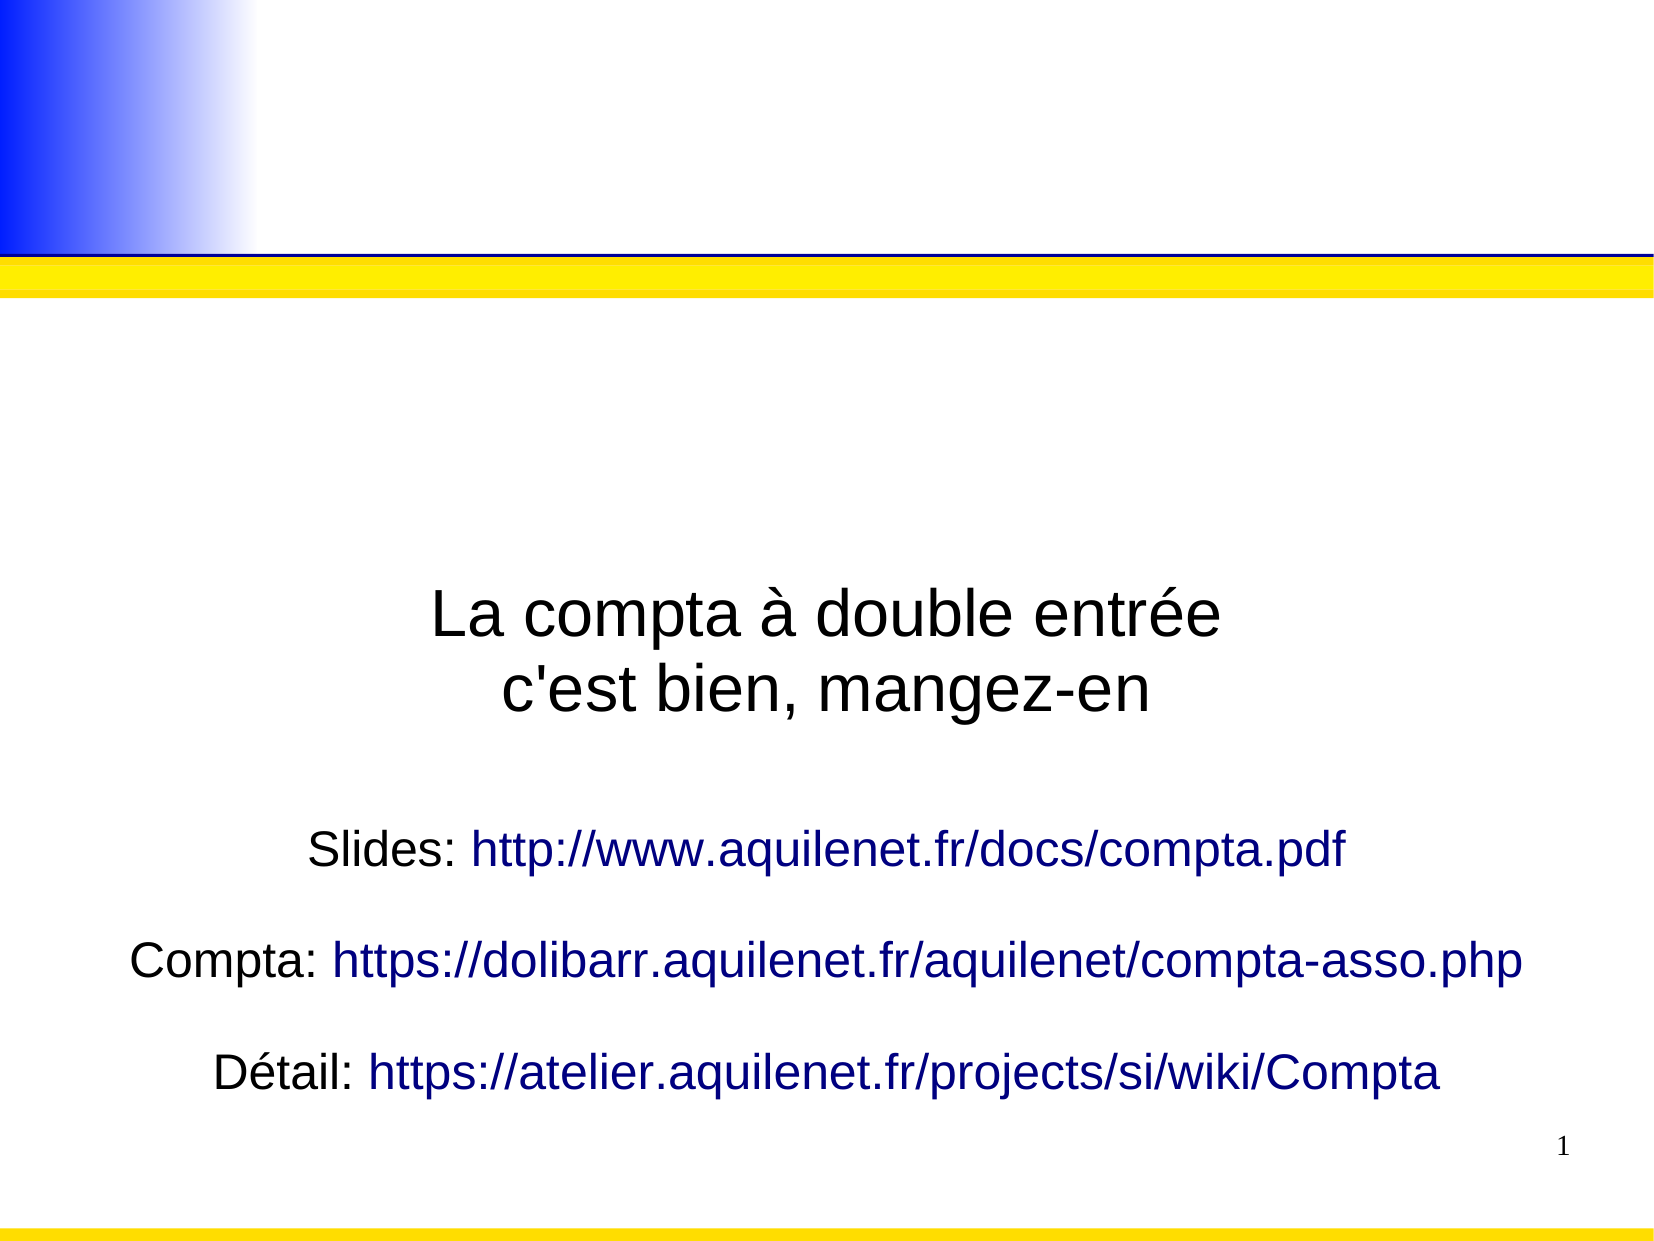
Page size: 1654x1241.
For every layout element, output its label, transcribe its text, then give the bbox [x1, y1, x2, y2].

text_box Slides: http://www.aquilenet.fr/docs/compta.pdf Compta: https://dolibarr.aquilenet.fr/aquilenet/compta-asso.php Détail: https://atelier.aquilenet.fr/projects/si/wiki/Compta [87, 813, 1567, 1219]
subtitle La compta à double entrée c'est bien, mangez-en [82, 307, 1571, 996]
